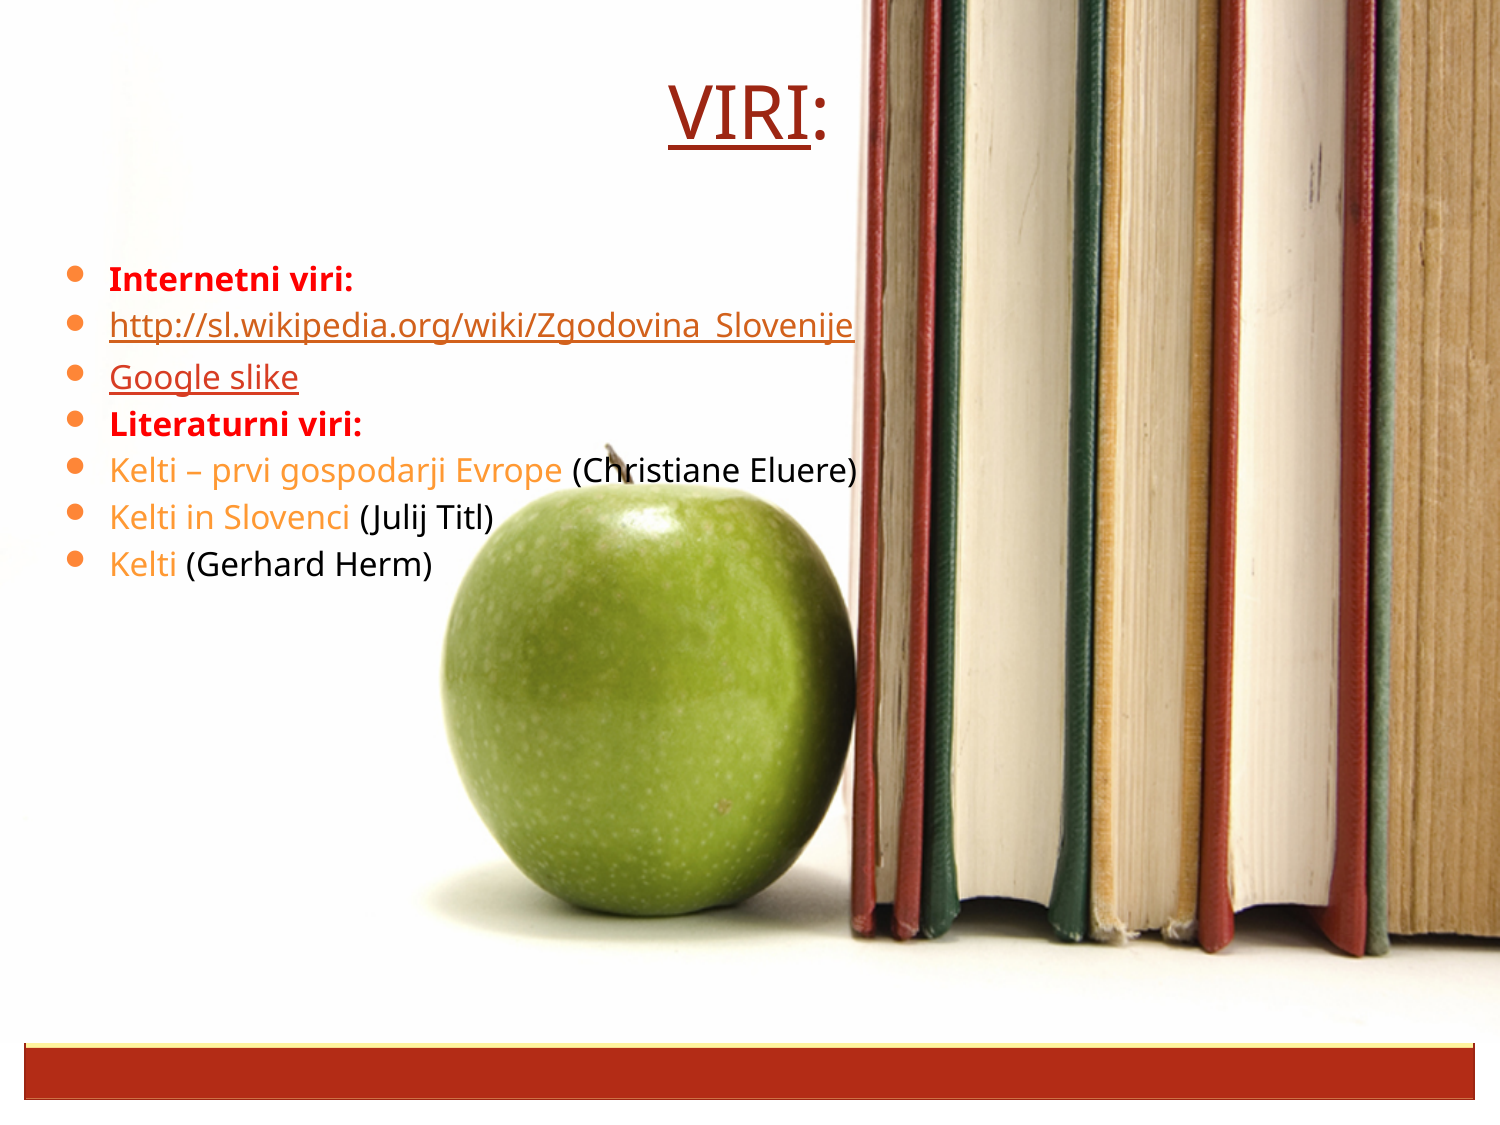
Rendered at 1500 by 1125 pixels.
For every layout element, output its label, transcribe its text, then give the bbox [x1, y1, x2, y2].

title VIRI: [49, 37, 1450, 162]
list Internetni viri: http://sl.wikipedia.org/wiki/Zgodovina_Slovenije Google slike Literaturni viri: Kelti – prvi gospodarji Evrope (Christiane Eluere) Kelti in Slovenci (Julij Titl) Kelti (Gerhard Herm) [49, 250, 1445, 1001]
picture [0, 0, 1500, 1043]
